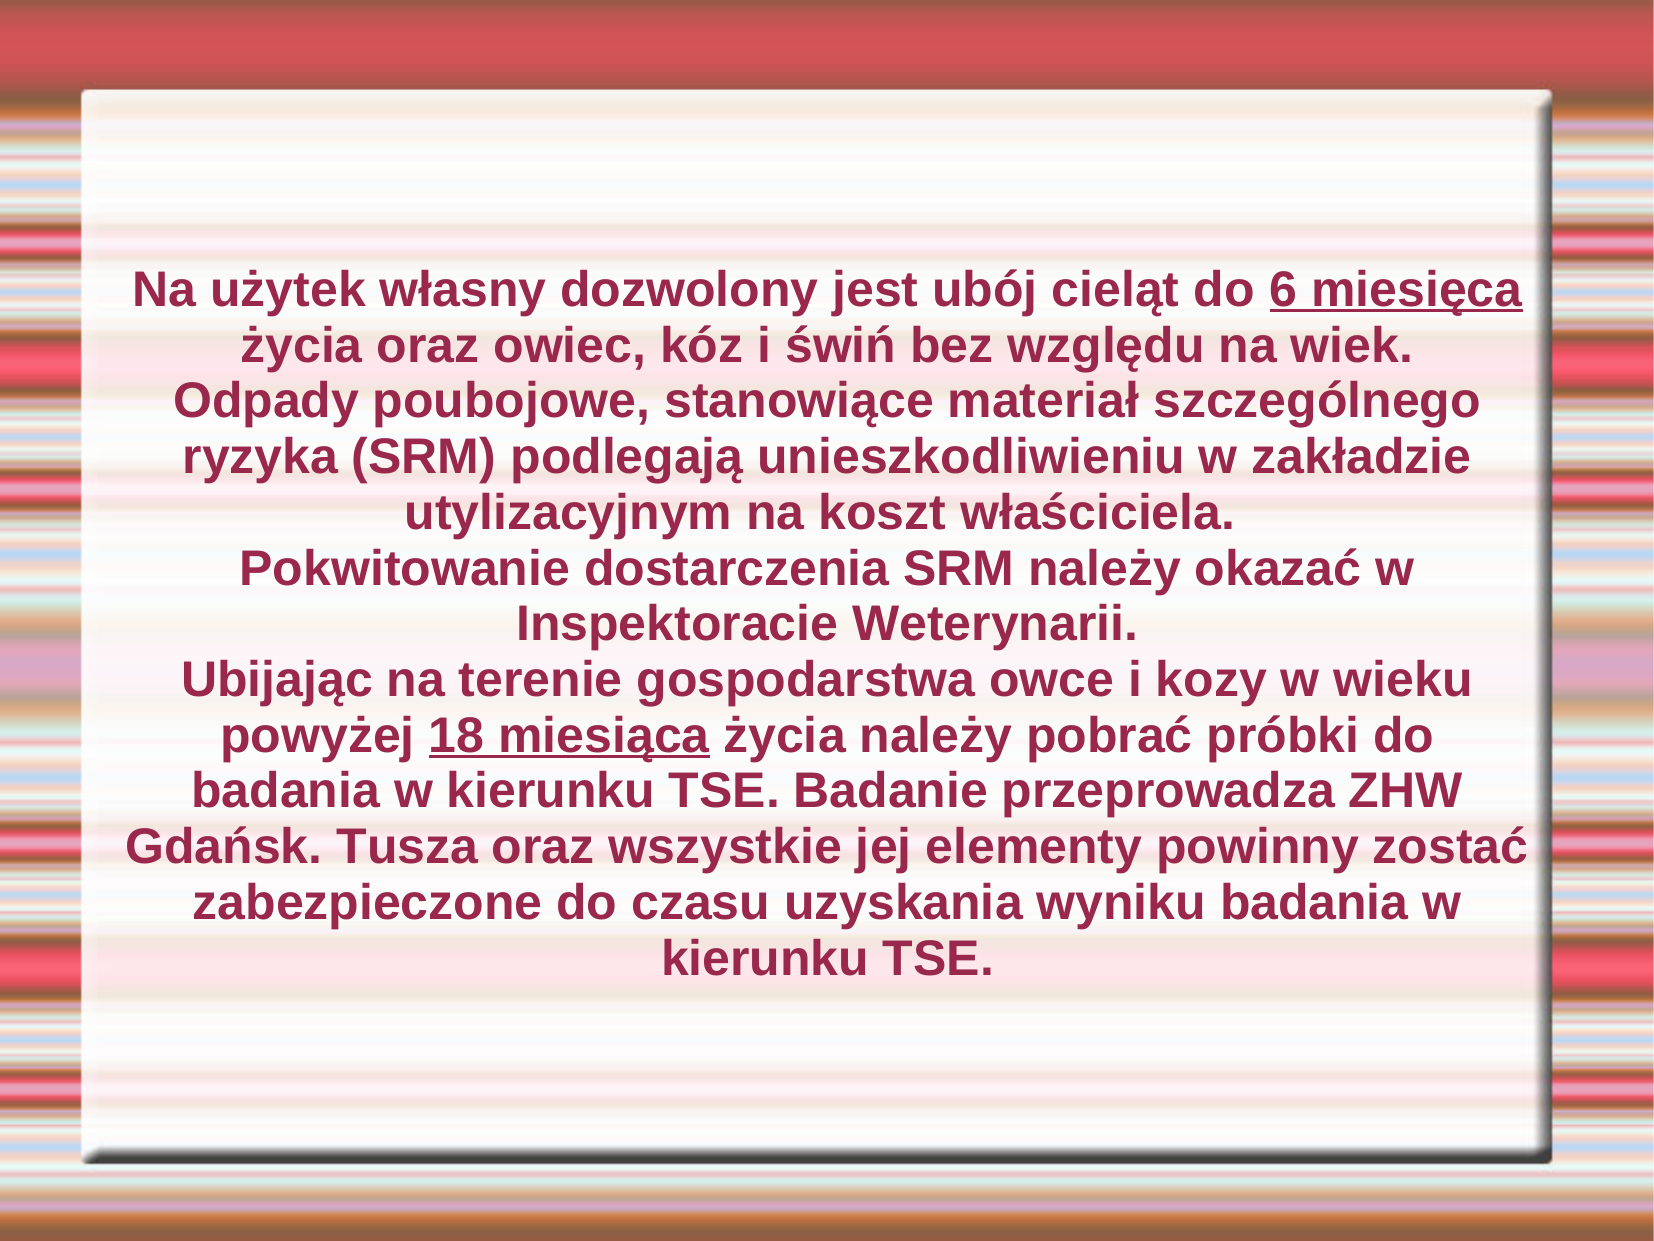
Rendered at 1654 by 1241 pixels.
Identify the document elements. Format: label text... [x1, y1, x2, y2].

picture [0, 0, 1654, 1241]
subtitle Na użytek własny dozwolony jest ubój cieląt do 6 miesięca życia oraz owiec, kóz i świń bez względu na wiek. Odpady poubojowe, stanowiące materiał szczególnego ryzyka (SRM) podlegają unieszkodliwieniu w zakładzie utylizacyjnym na koszt właściciela. Pokwitowanie dostarczenia SRM należy okazać w Inspektoracie Weterynarii. Ubijając na terenie gospodarstwa owce i kozy w wieku powyżej 18 miesiąca życia należy pobrać próbki do badania w kierunku TSE. Badanie przeprowadza ZHW Gdańsk. Tusza oraz wszystkie jej elementy powinny zostać zabezpieczone do czasu uzyskania wyniku badania w kierunku TSE. [121, 114, 1534, 1132]
